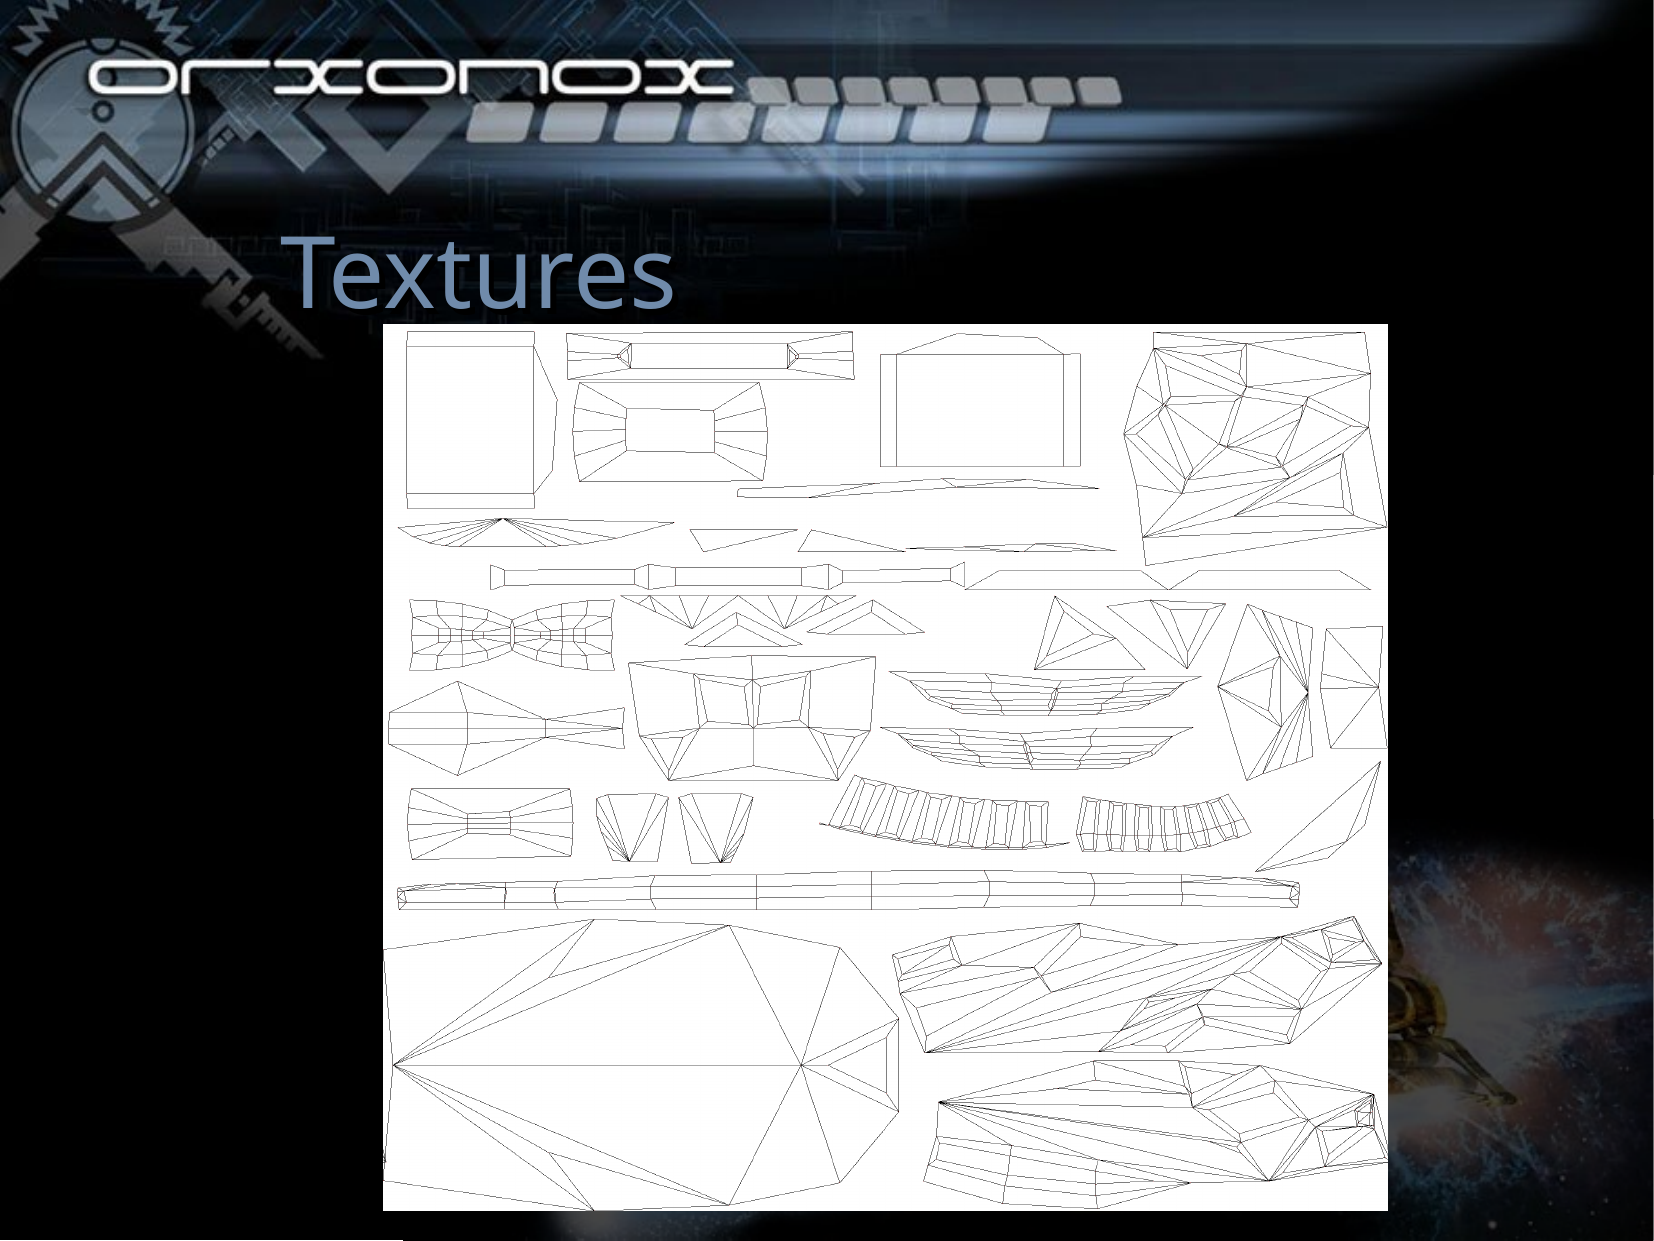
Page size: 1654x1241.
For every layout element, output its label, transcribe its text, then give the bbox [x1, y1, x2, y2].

text_box Textures [265, 194, 1241, 250]
picture [0, 0, 1654, 1241]
